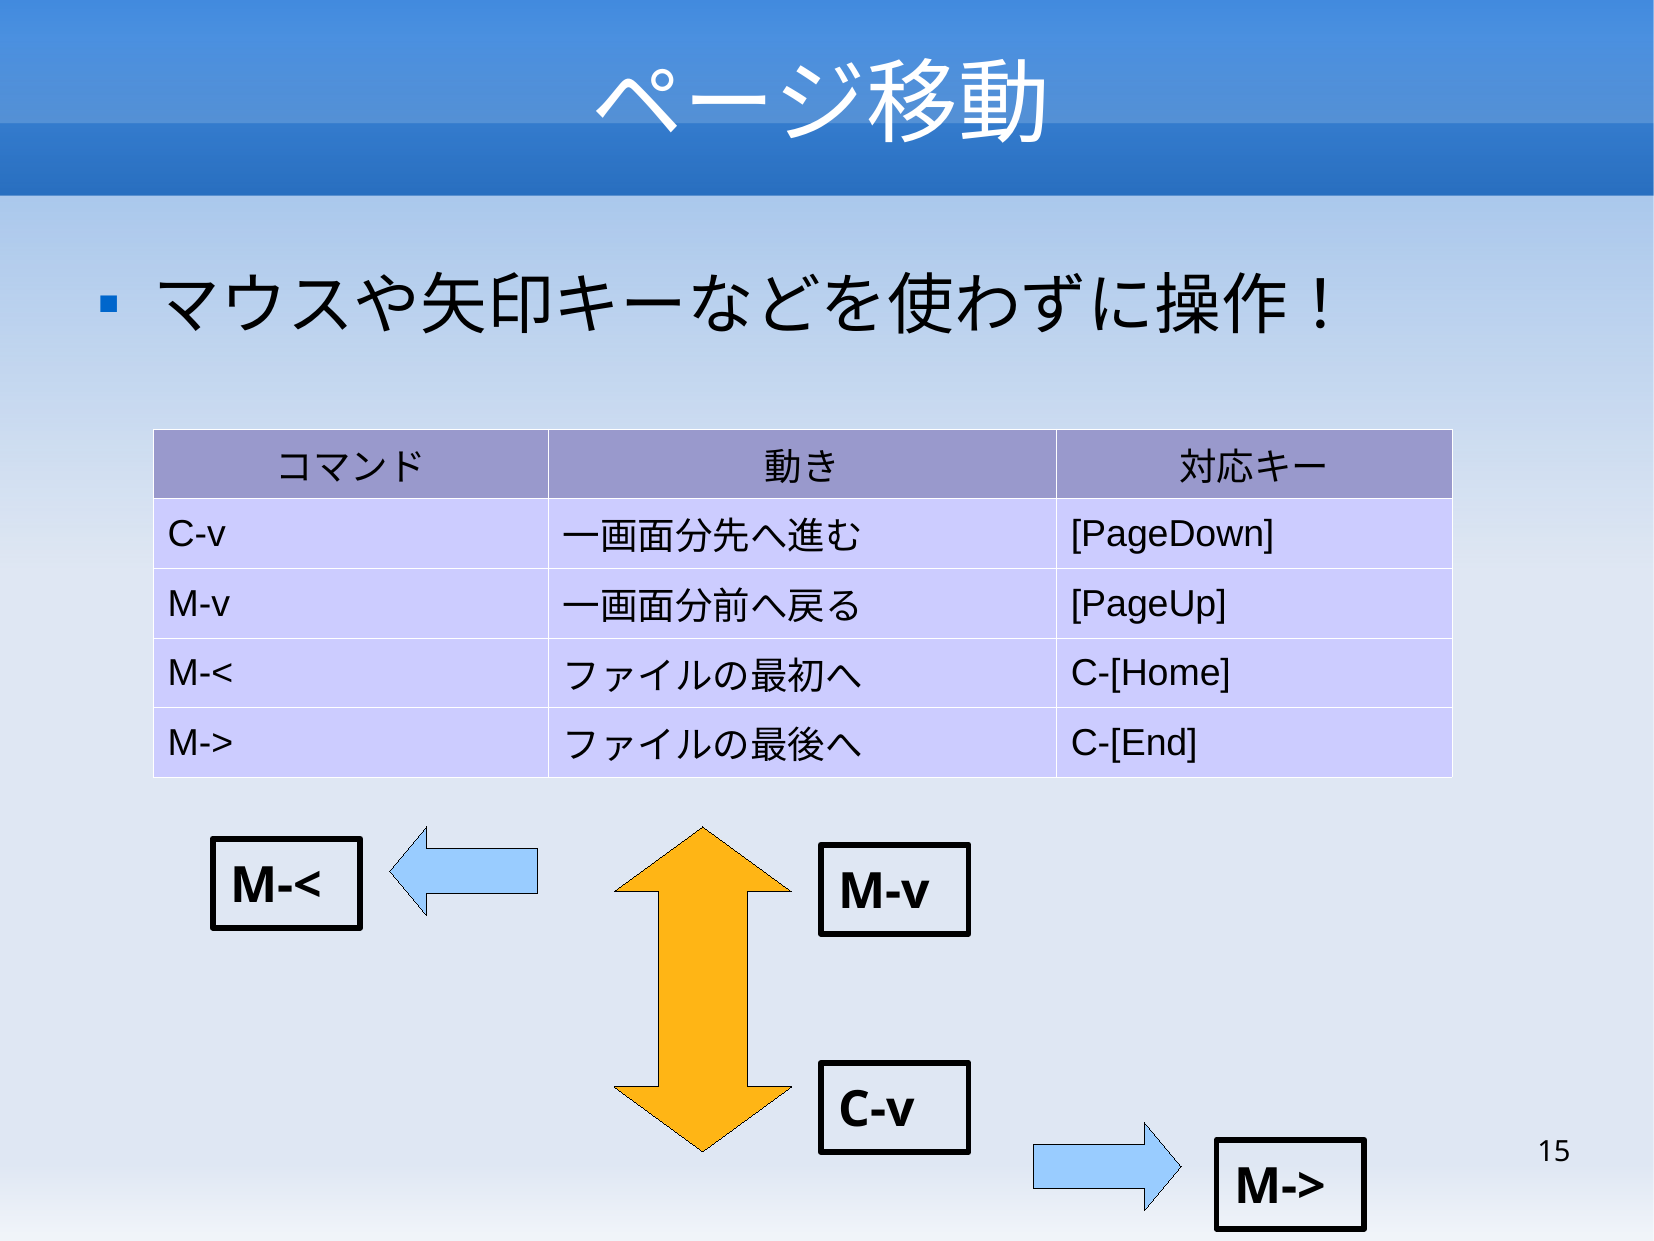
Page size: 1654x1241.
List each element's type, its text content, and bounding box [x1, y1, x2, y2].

table_cell M-> [154, 708, 548, 777]
table_cell [PageUp] [1057, 569, 1452, 638]
text_box M-< [212, 838, 361, 910]
table_cell ファイルの最後へ [549, 708, 1056, 777]
table_cell M-< [154, 639, 548, 707]
table_cell C-v [154, 499, 548, 568]
text_box M-v [820, 844, 969, 916]
title ページ移動 [76, 0, 1565, 208]
picture [0, 0, 1654, 1241]
table_cell ファイルの最初へ [549, 639, 1056, 707]
table_cell C-[End] [1057, 708, 1452, 777]
text_box C-v [820, 1062, 969, 1134]
list マウスや矢印キーなどを使わずに操作！ [82, 266, 1571, 384]
table_header コマンド [154, 430, 548, 498]
text_box [1033, 1122, 1182, 1211]
table_cell 一画面分前へ戻る [549, 569, 1056, 638]
table_header 対応キー [1057, 430, 1452, 498]
table_header 動き [549, 430, 1056, 498]
text_box [389, 826, 538, 916]
text_box M-> [1216, 1139, 1365, 1211]
table_cell [PageDown] [1057, 499, 1452, 568]
table_cell 一画面分先へ進む [549, 499, 1056, 568]
table_cell C-[Home] [1057, 639, 1452, 707]
table_cell M-v [154, 569, 548, 638]
text_box [614, 826, 792, 1152]
